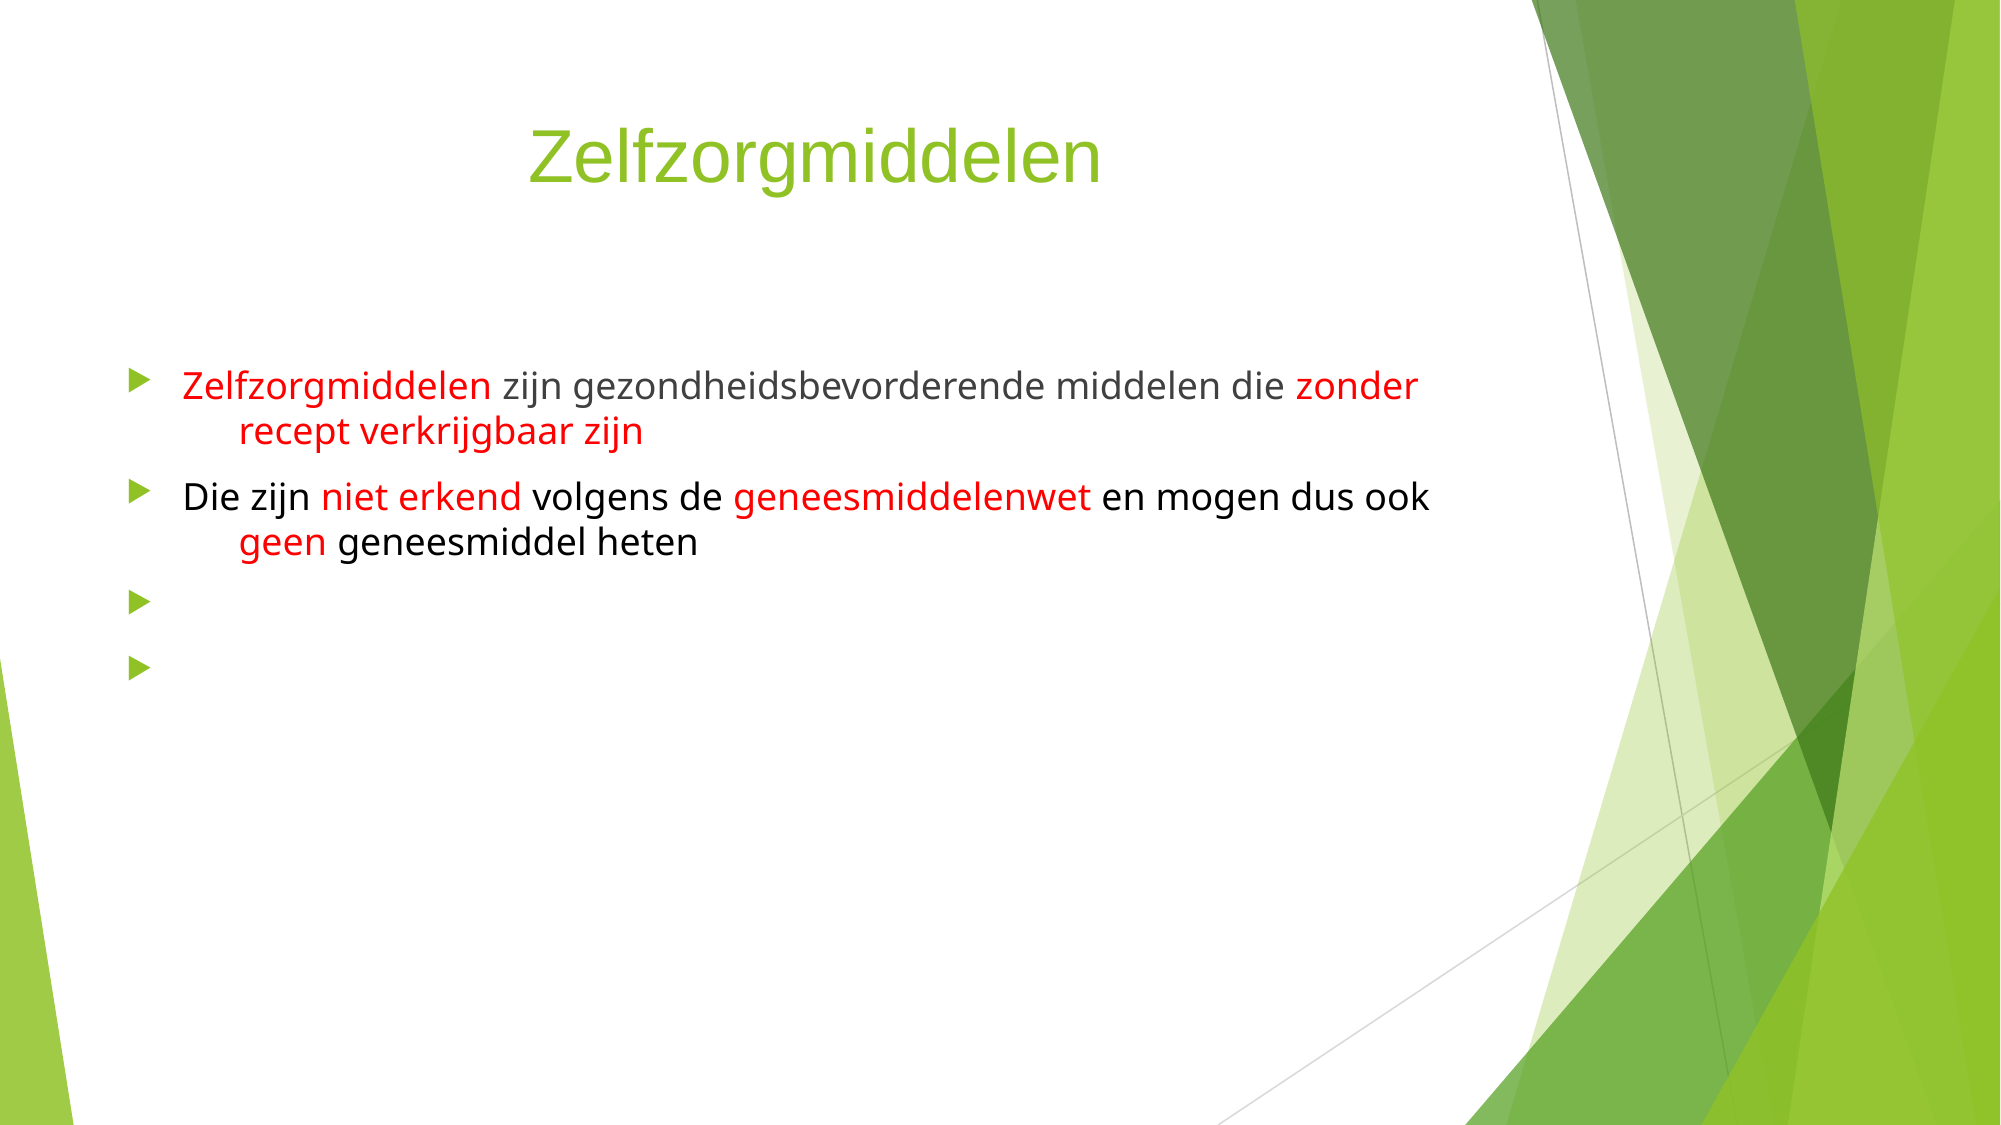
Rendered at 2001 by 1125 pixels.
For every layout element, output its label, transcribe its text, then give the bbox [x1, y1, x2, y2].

title Zelfzorgmiddelen [111, 99, 1522, 317]
list Zelfzorgmiddelen zijn gezondheidsbevorderende middelen die zonder recept verkrijgbaar zijn Die zijn niet erkend volgens de geneesmiddelenwet en mogen dus ook geen geneesmiddel heten [111, 354, 1522, 992]
